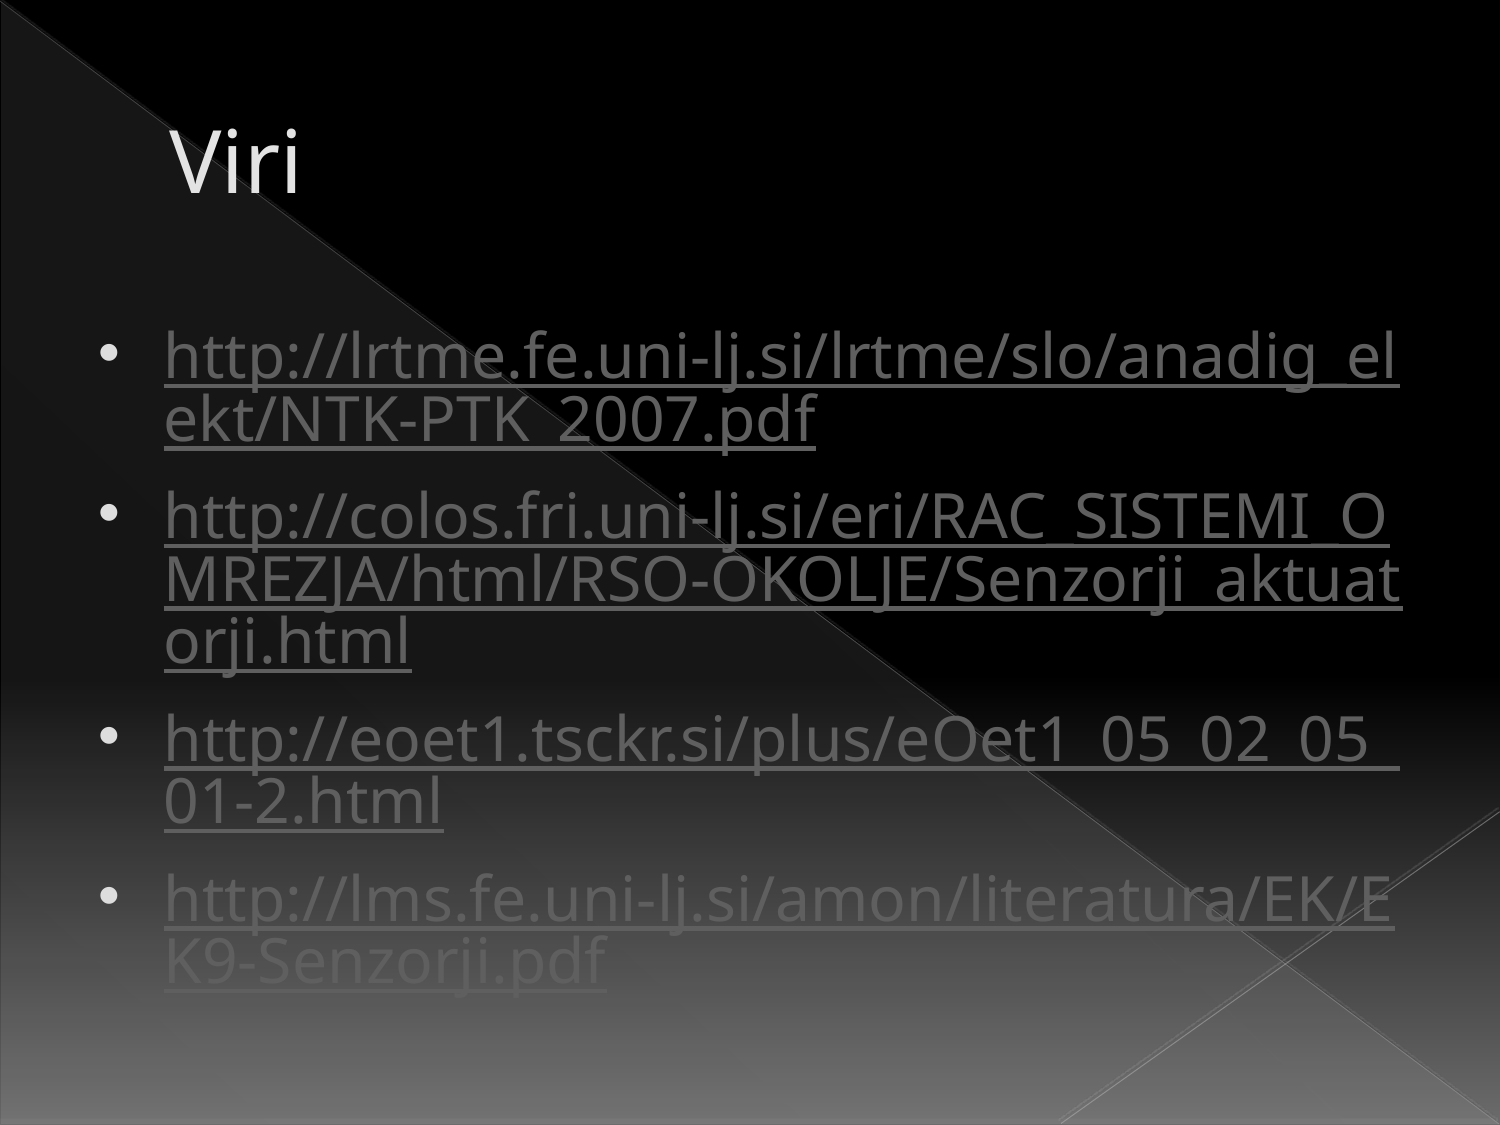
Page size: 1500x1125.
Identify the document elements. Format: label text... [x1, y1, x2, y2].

list http://lrtme.fe.uni-lj.si/lrtme/slo/anadig_elekt/NTK-PTK_2007.pdf http://colos.fri.uni-lj.si/eri/RAC_SISTEMI_OMREZJA/html/RSO-OKOLJE/Senzorji_aktuatorji.html http://eoet1.tsckr.si/plus/eOet1_05_02_05_01-2.html http://lms.fe.uni-lj.si/amon/literatura/EK/EK9-Senzorji.pdf [75, 308, 1425, 1059]
title Viri [75, 43, 1425, 274]
